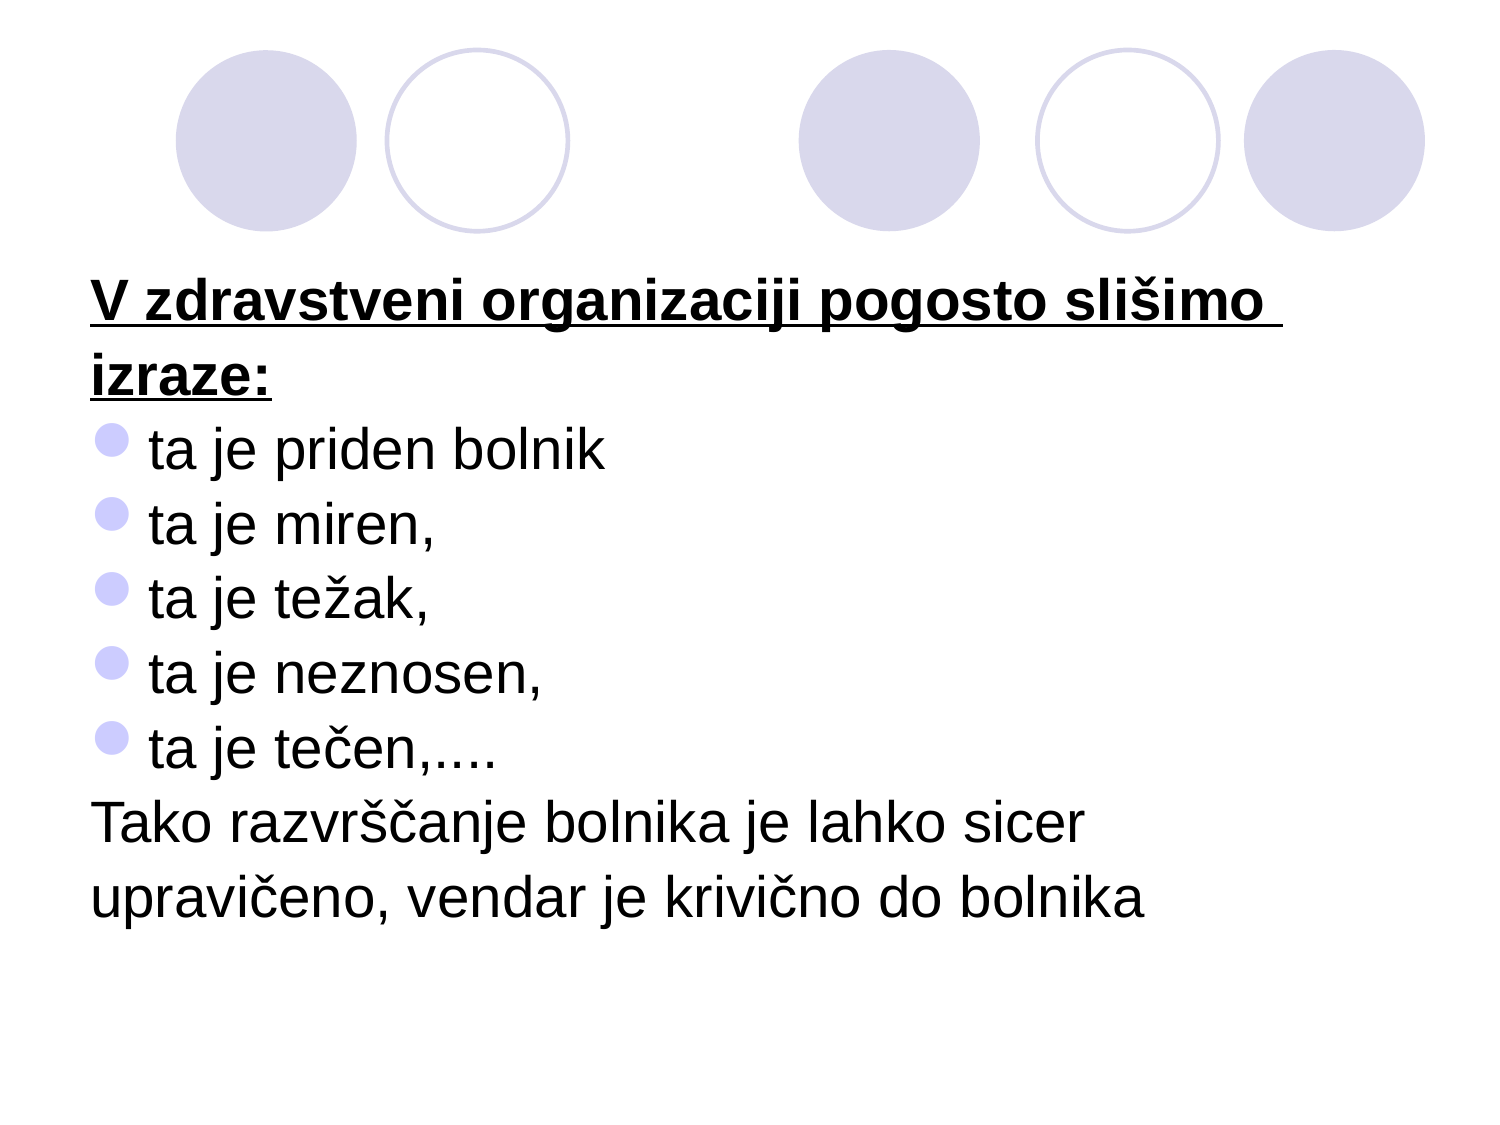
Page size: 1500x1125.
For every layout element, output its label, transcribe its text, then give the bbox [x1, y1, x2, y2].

list V zdravstveni organizaciji pogosto slišimo izraze: ta je priden bolnik ta je miren, ta je težak, ta je neznosen, ta je tečen,.... Tako razvrščanje bolnika je lahko sicer upravičeno, vendar je krivično do bolnika [75, 262, 1425, 1006]
